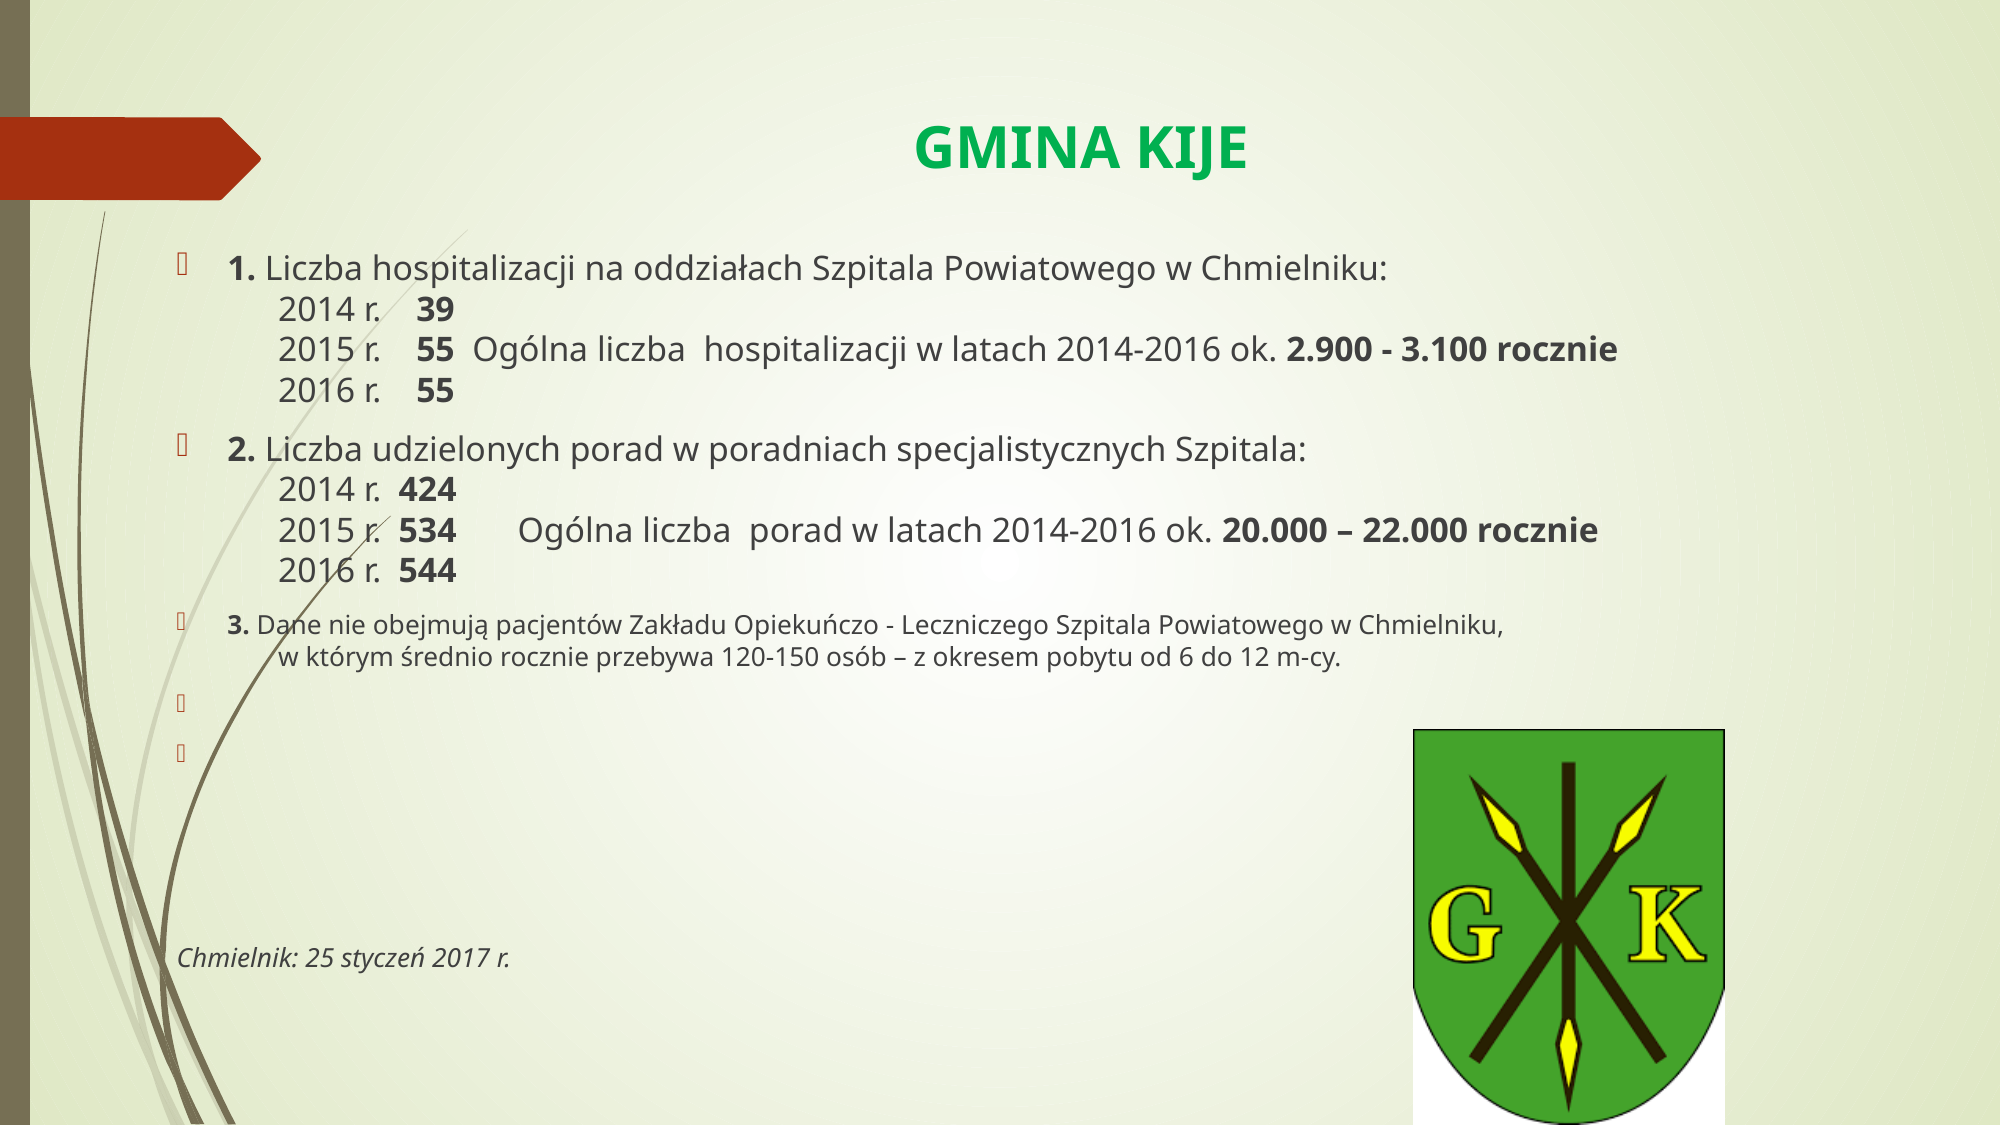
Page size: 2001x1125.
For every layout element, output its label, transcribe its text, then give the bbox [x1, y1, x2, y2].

list 1. Liczba hospitalizacji na oddziałach Szpitala Powiatowego w Chmielniku: 2014 r. 39 2015 r. 55 Ogólna liczba hospitalizacji w latach 2014-2016 ok. 2.900 - 3.100 rocznie 2016 r. 55 2. Liczba udzielonych porad w poradniach specjalistycznych Szpitala: 2014 r. 424 2015 r. 534 Ogólna liczba porad w latach 2014-2016 ok. 20.000 – 22.000 rocznie 2016 r. 544 3. Dane nie obejmują pacjentów Zakładu Opiekuńczo - Leczniczego Szpitala Powiatowego w Chmielniku, w którym średnio rocznie przebywa 120-150 osób – z okresem pobytu od 6 do 12 m-cy. Chmielnik: 25 styczeń 2017 r. [161, 239, 1888, 1083]
picture [1413, 729, 1725, 1125]
title GMINA KIJE [275, 102, 1888, 223]
